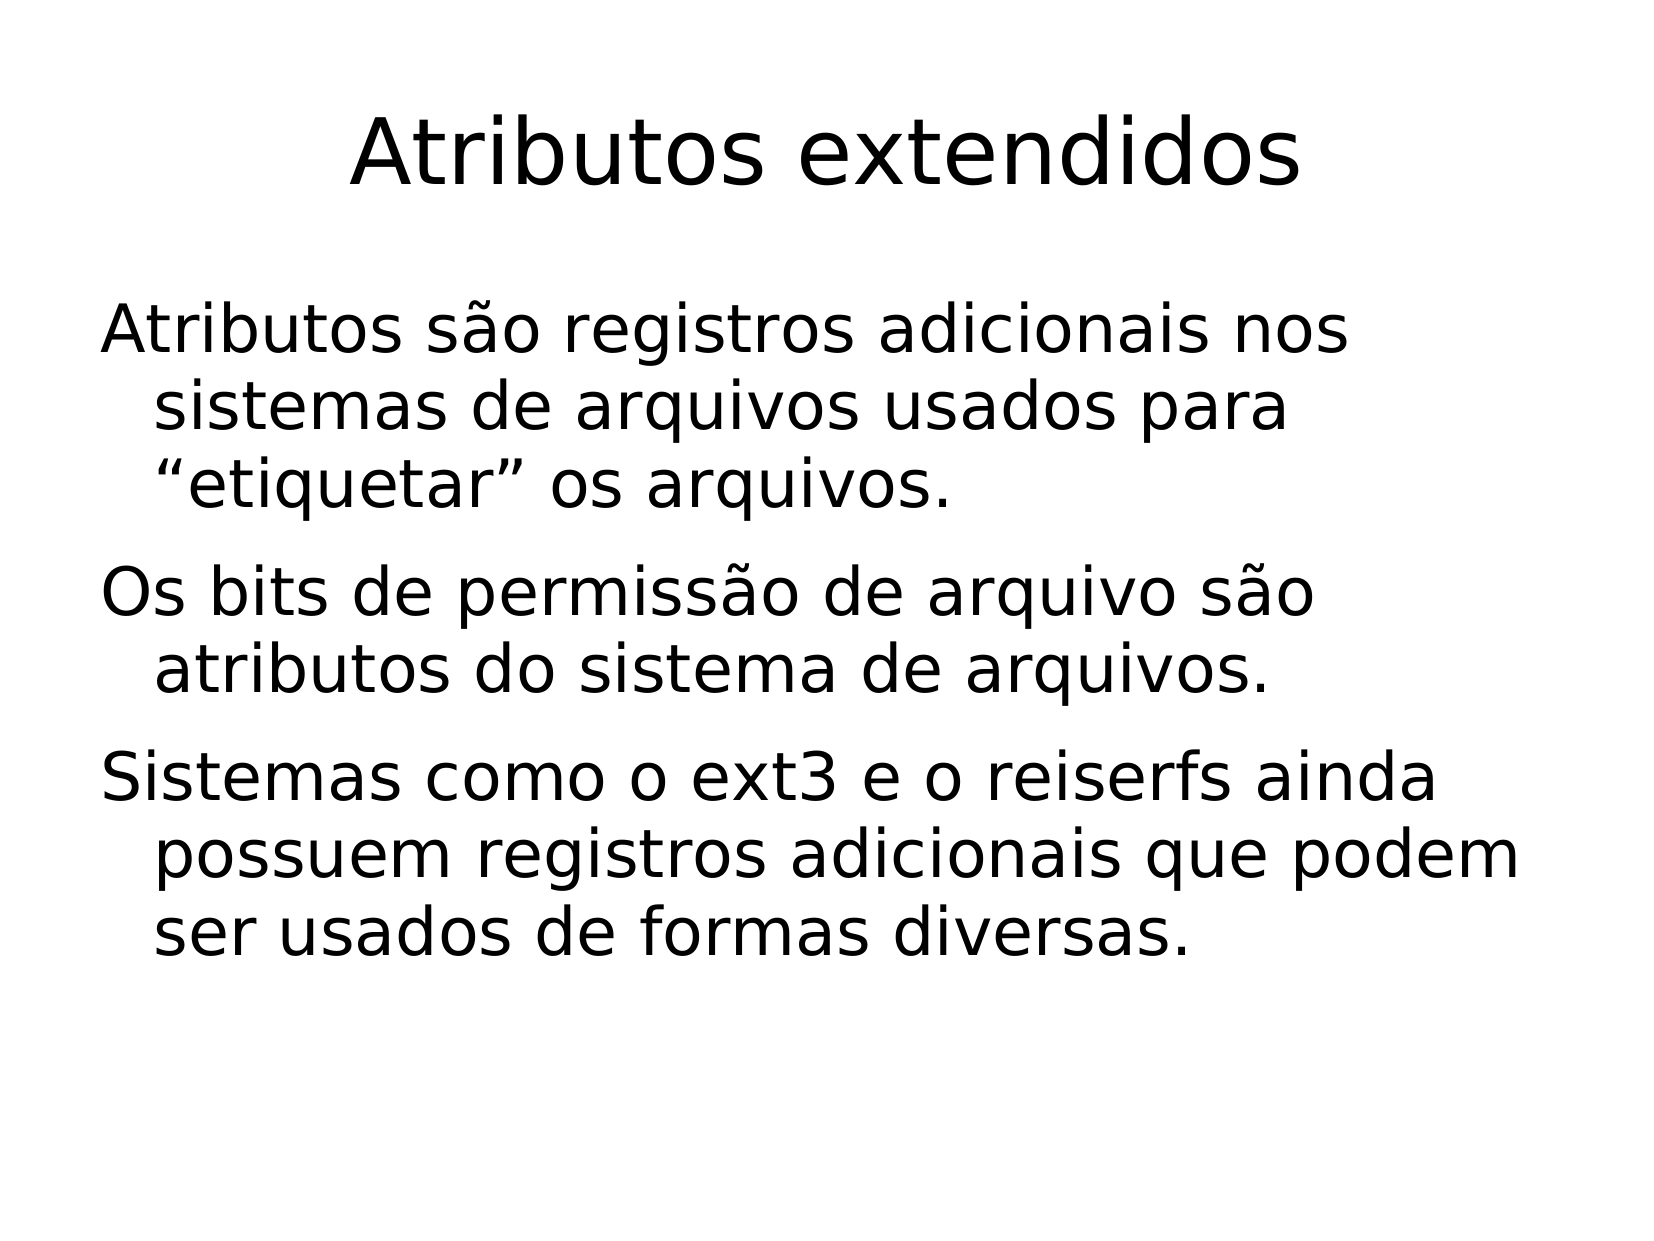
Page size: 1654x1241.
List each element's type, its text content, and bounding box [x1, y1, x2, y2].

title Atributos extendidos [82, 49, 1571, 257]
list Atributos são registros adicionais nos sistemas de arquivos usados para “etiquetar” os arquivos. Os bits de permissão de arquivo são atributos do sistema de arquivos. Sistemas como o ext3 e o reiserfs ainda possuem registros adicionais que podem ser usados de formas diversas. [82, 290, 1571, 1109]
